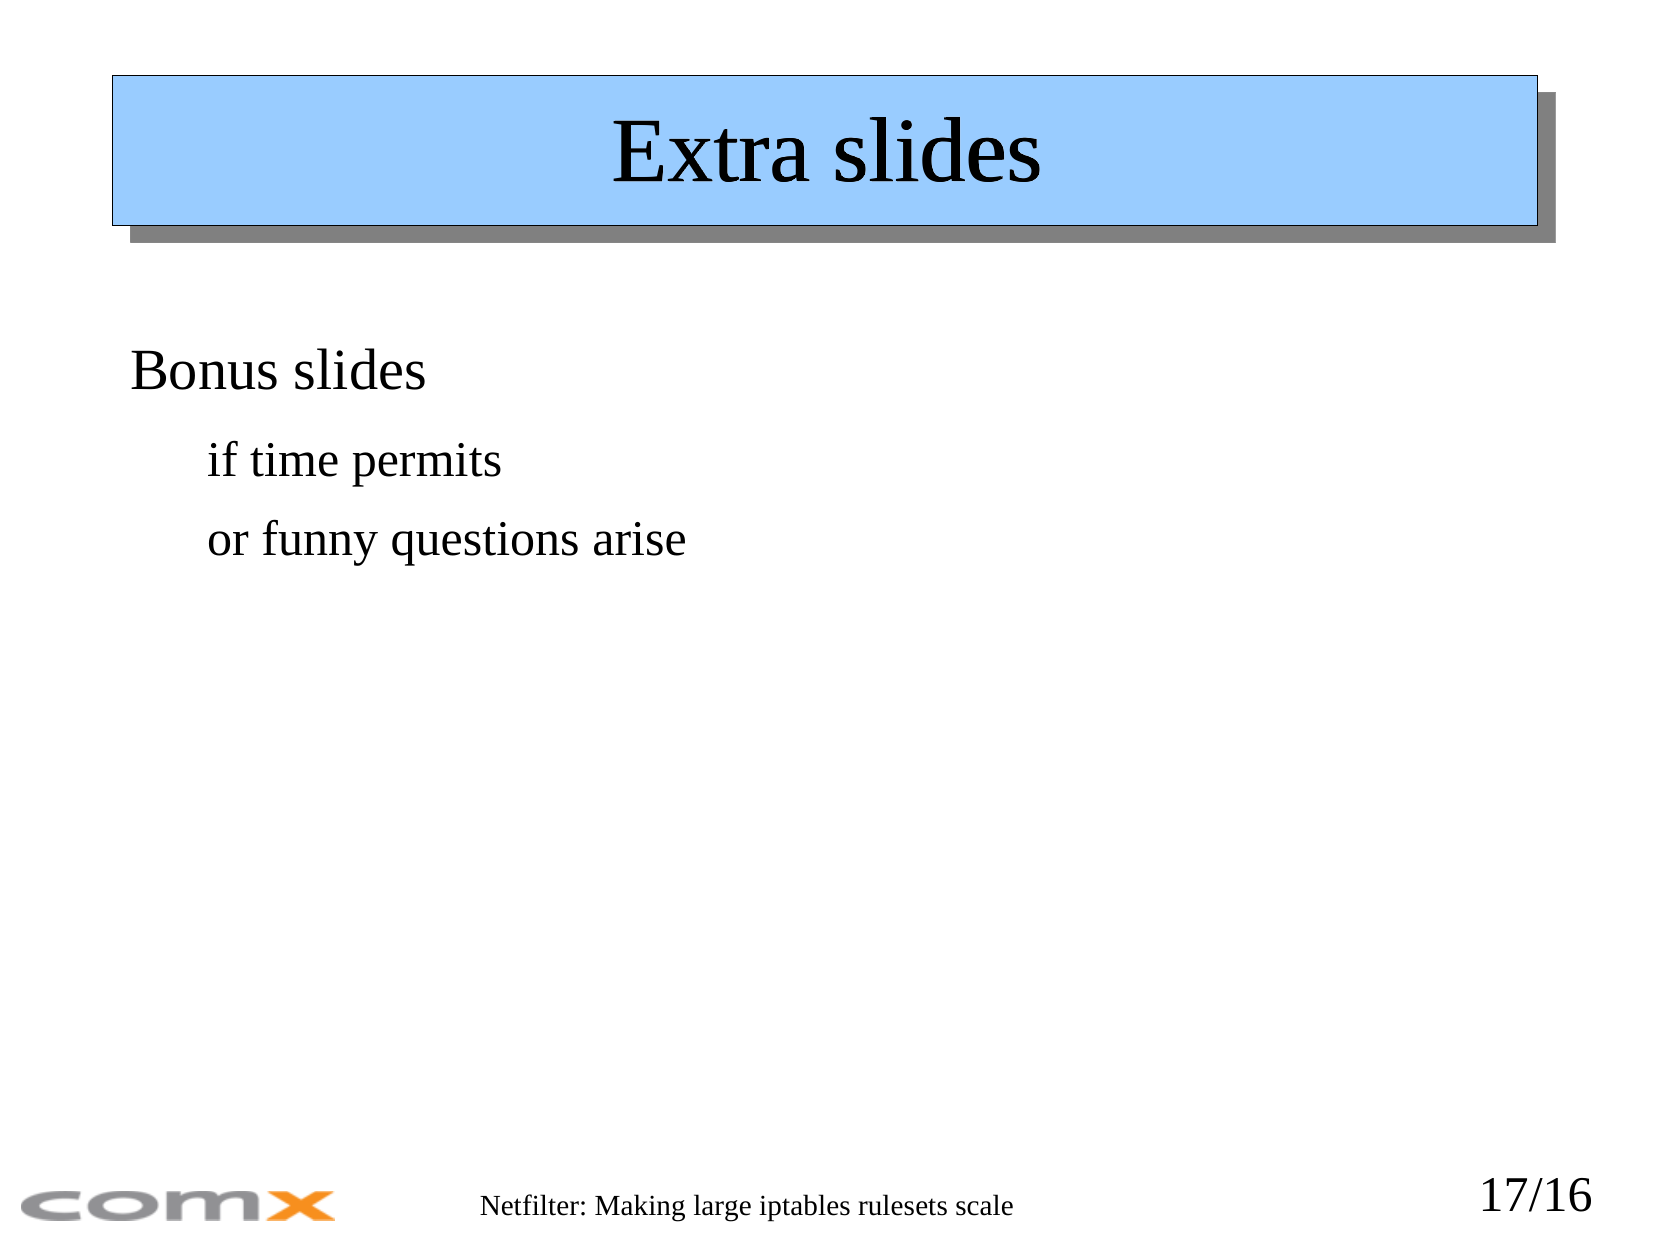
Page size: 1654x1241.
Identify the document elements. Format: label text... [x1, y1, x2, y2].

picture [21, 1191, 335, 1221]
title Extra slides [116, 75, 1538, 226]
list Bonus slides if time permits or funny questions arise [112, 337, 1538, 1096]
